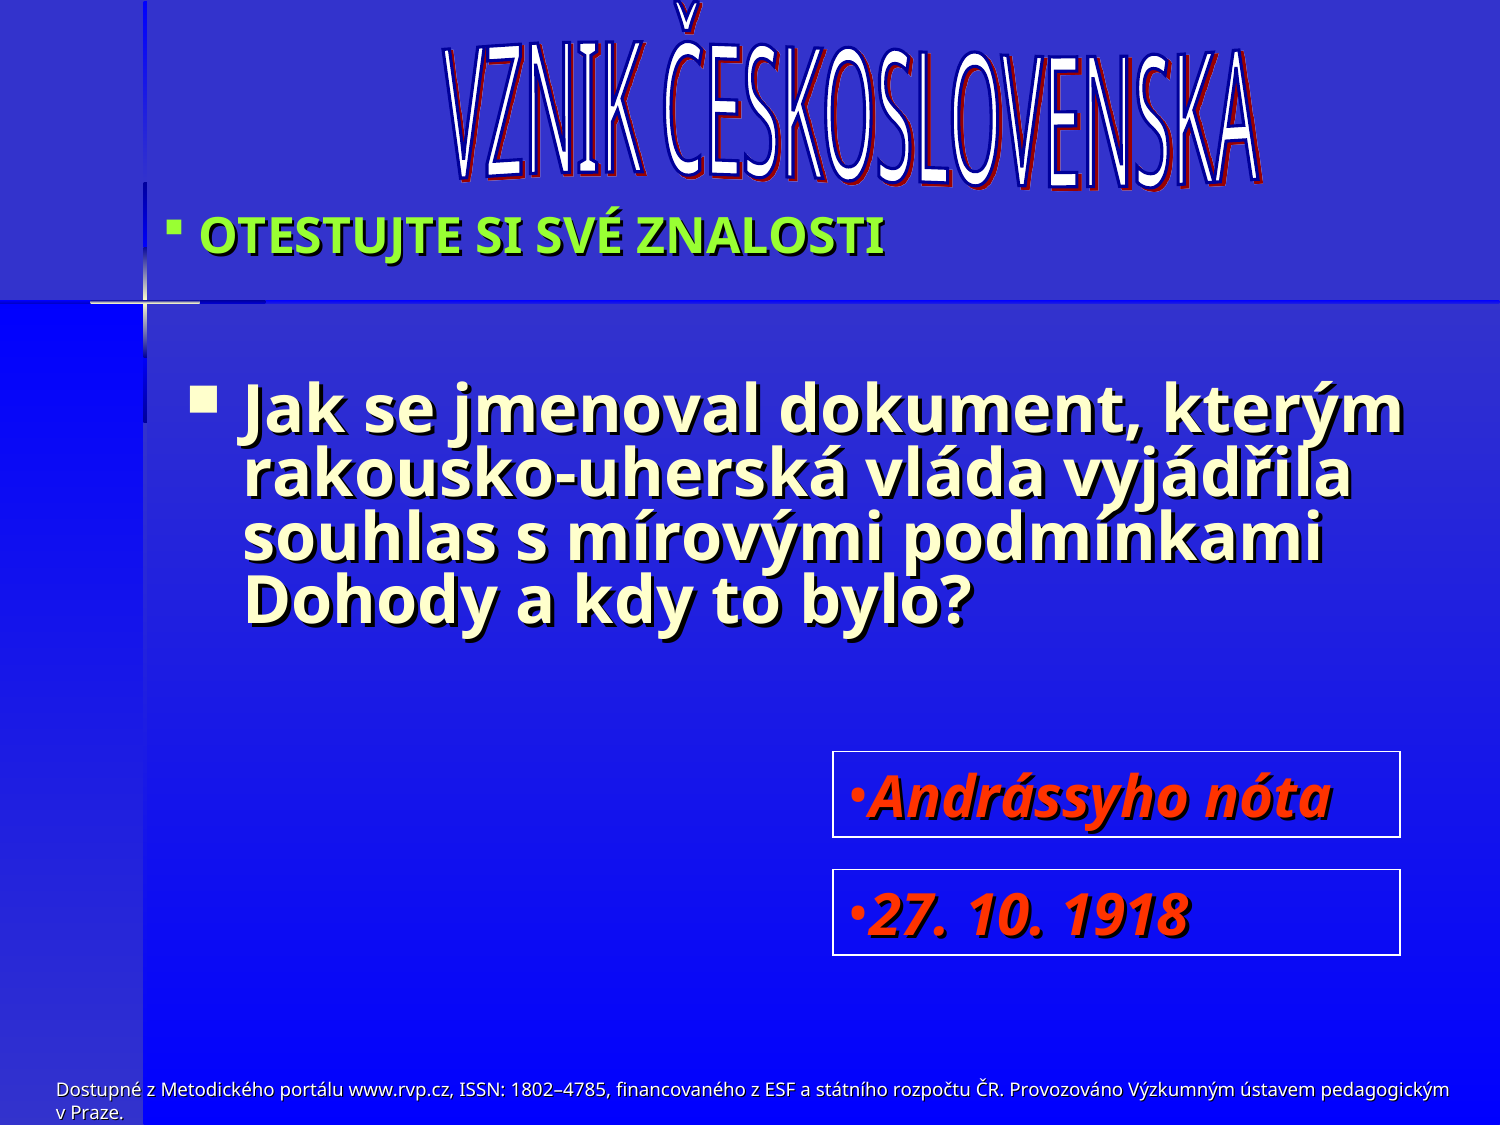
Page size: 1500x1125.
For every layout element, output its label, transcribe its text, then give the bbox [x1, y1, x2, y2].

text_box VZNIK ČESKOSLOVENSKA [710, 44, 739, 176]
text_box VZNIK ČESKOSLOVENSKA [664, 41, 702, 176]
text_box VZNIK ČESKOSLOVENSKA [442, 46, 485, 179]
text_box VZNIK ČESKOSLOVENSKA [486, 44, 522, 177]
text_box VZNIK ČESKOSLOVENSKA [674, 0, 699, 31]
text_box VZNIK ČESKOSLOVENSKA [745, 44, 777, 178]
text_box VZNIK ČESKOSLOVENSKA [786, 46, 823, 179]
text_box OTESTUJTE SI SVÉ ZNALOSTI [147, 196, 987, 272]
text_box VZNIK ČESKOSLOVENSKA [825, 47, 872, 182]
text_box VZNIK ČESKOSLOVENSKA [1137, 54, 1169, 188]
text_box VZNIK ČESKOSLOVENSKA [606, 41, 643, 173]
text_box VZNIK ČESKOSLOVENSKA [578, 42, 597, 173]
text_box VZNIK ČESKOSLOVENSKA [1001, 55, 1043, 186]
text_box 27. 10. 1918 [832, 869, 1400, 955]
text_box VZNIK ČESKOSLOVENSKA [1178, 50, 1259, 185]
text_box VZNIK ČESKOSLOVENSKA [919, 51, 948, 183]
text_box VZNIK ČESKOSLOVENSKA [1049, 56, 1077, 187]
text_box VZNIK ČESKOSLOVENSKA [952, 52, 998, 186]
text_box Andrássyho nóta [832, 751, 1400, 837]
text_box VZNIK ČESKOSLOVENSKA [878, 49, 910, 183]
text_box VZNIK ČESKOSLOVENSKA [530, 42, 570, 174]
text_box Dostupné z Metodického portálu www.rvp.cz, ISSN: 1802–4785, financovaného z ESF a státního rozpočtu ČR. Provozováno Výzkumným ústavem pedagogickým v Praze. [41, 1070, 1471, 1125]
text_box VZNIK ČESKOSLOVENSKA [1087, 56, 1127, 187]
list Jak se jmenoval dokument, kterým rakousko-uherská vláda vyjádřila souhlas s mírovými podmínkami Dohody a kdy to bylo? [171, 373, 1471, 752]
